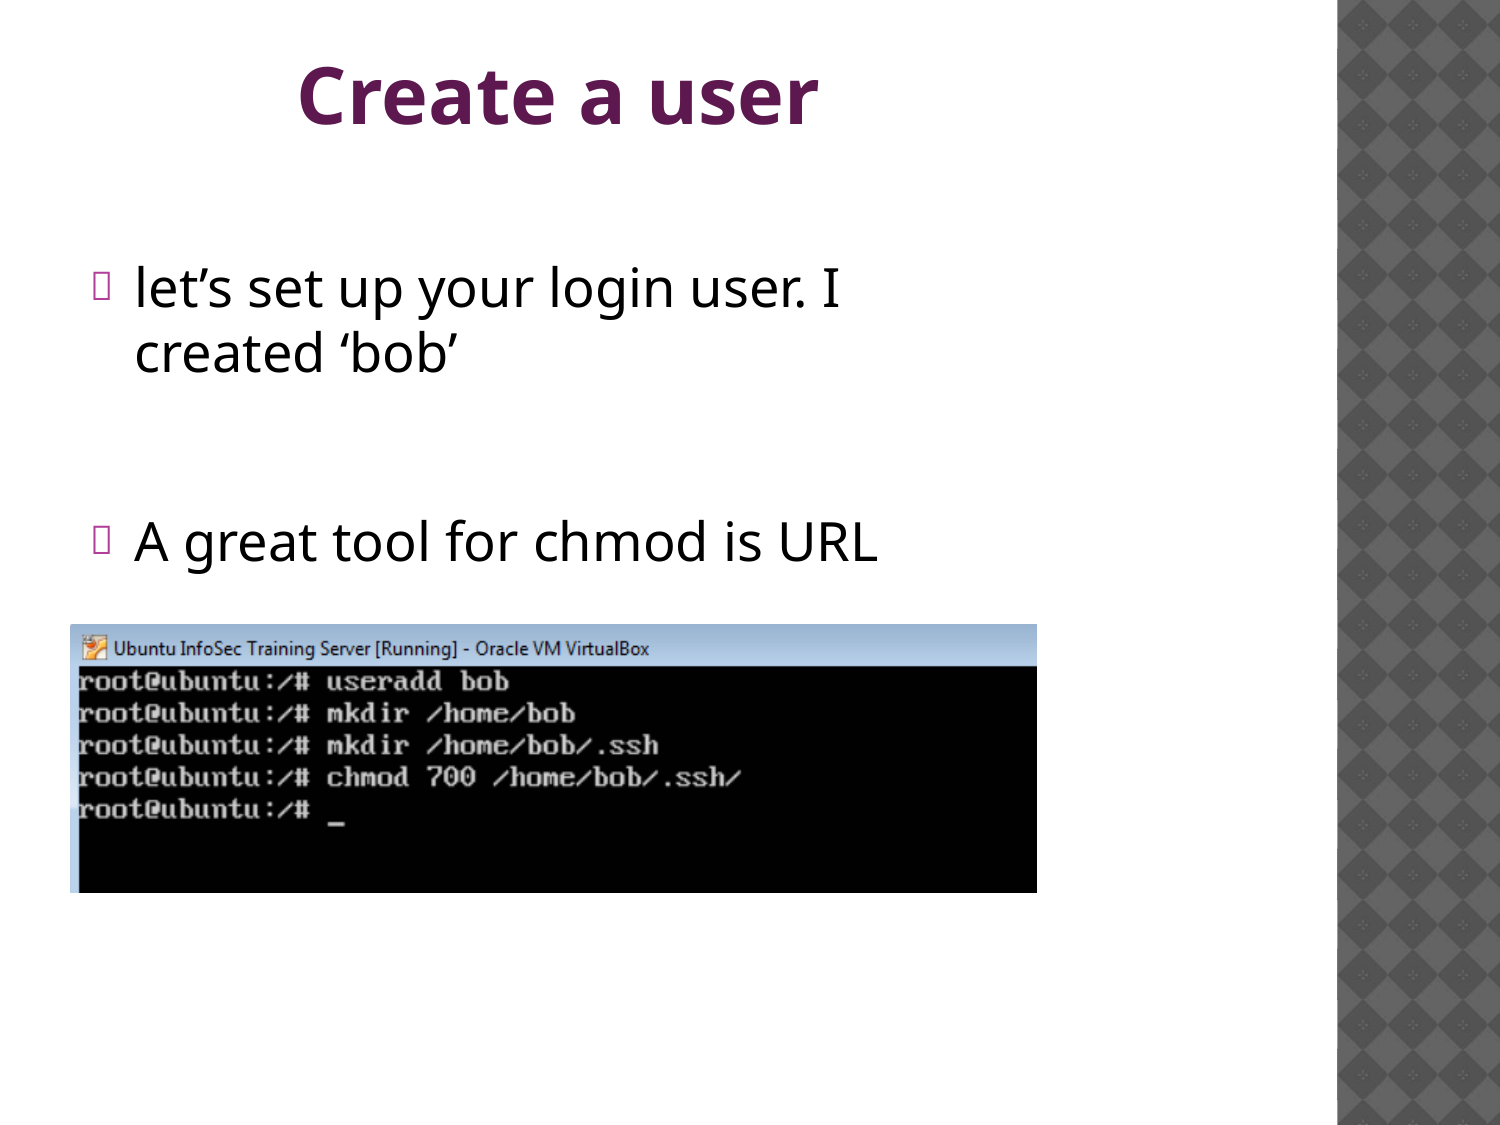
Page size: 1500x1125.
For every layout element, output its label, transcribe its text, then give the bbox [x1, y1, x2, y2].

title Create a user [75, 37, 1043, 138]
list let’s set up your login user. I created ‘bob’ A great tool for chmod is URL http://www.onlineconversion.com/html_chmod_calculator.htm [75, 245, 1043, 588]
picture [1337, 0, 1500, 1125]
picture [70, 624, 1037, 893]
